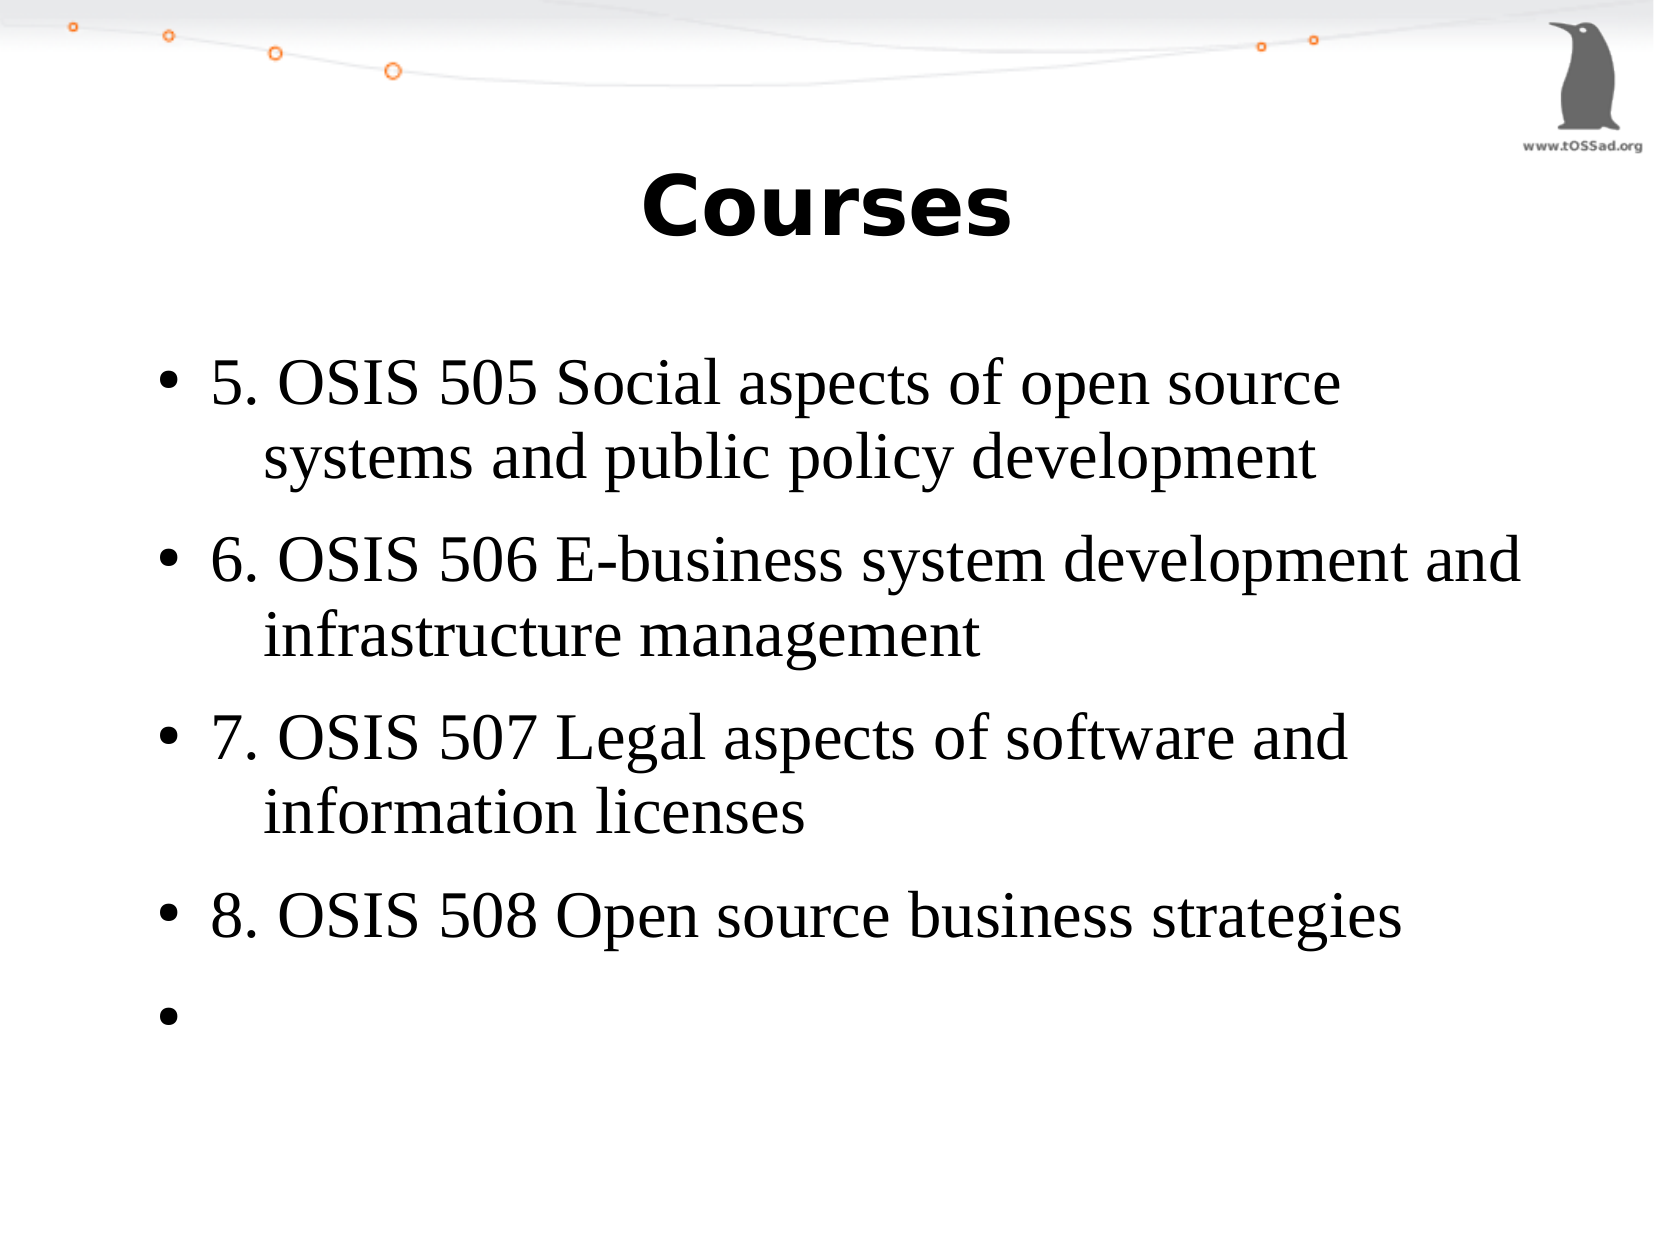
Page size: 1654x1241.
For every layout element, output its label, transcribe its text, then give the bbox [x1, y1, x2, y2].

picture [0, 0, 1654, 157]
list 5. OSIS 505 Social aspects of open source systems and public policy development 6. OSIS 506 E-business system development and infrastructure management 7. OSIS 507 Legal aspects of software and information licenses 8. OSIS 508 Open source business strategies [121, 344, 1534, 1127]
title Courses [121, 102, 1534, 311]
